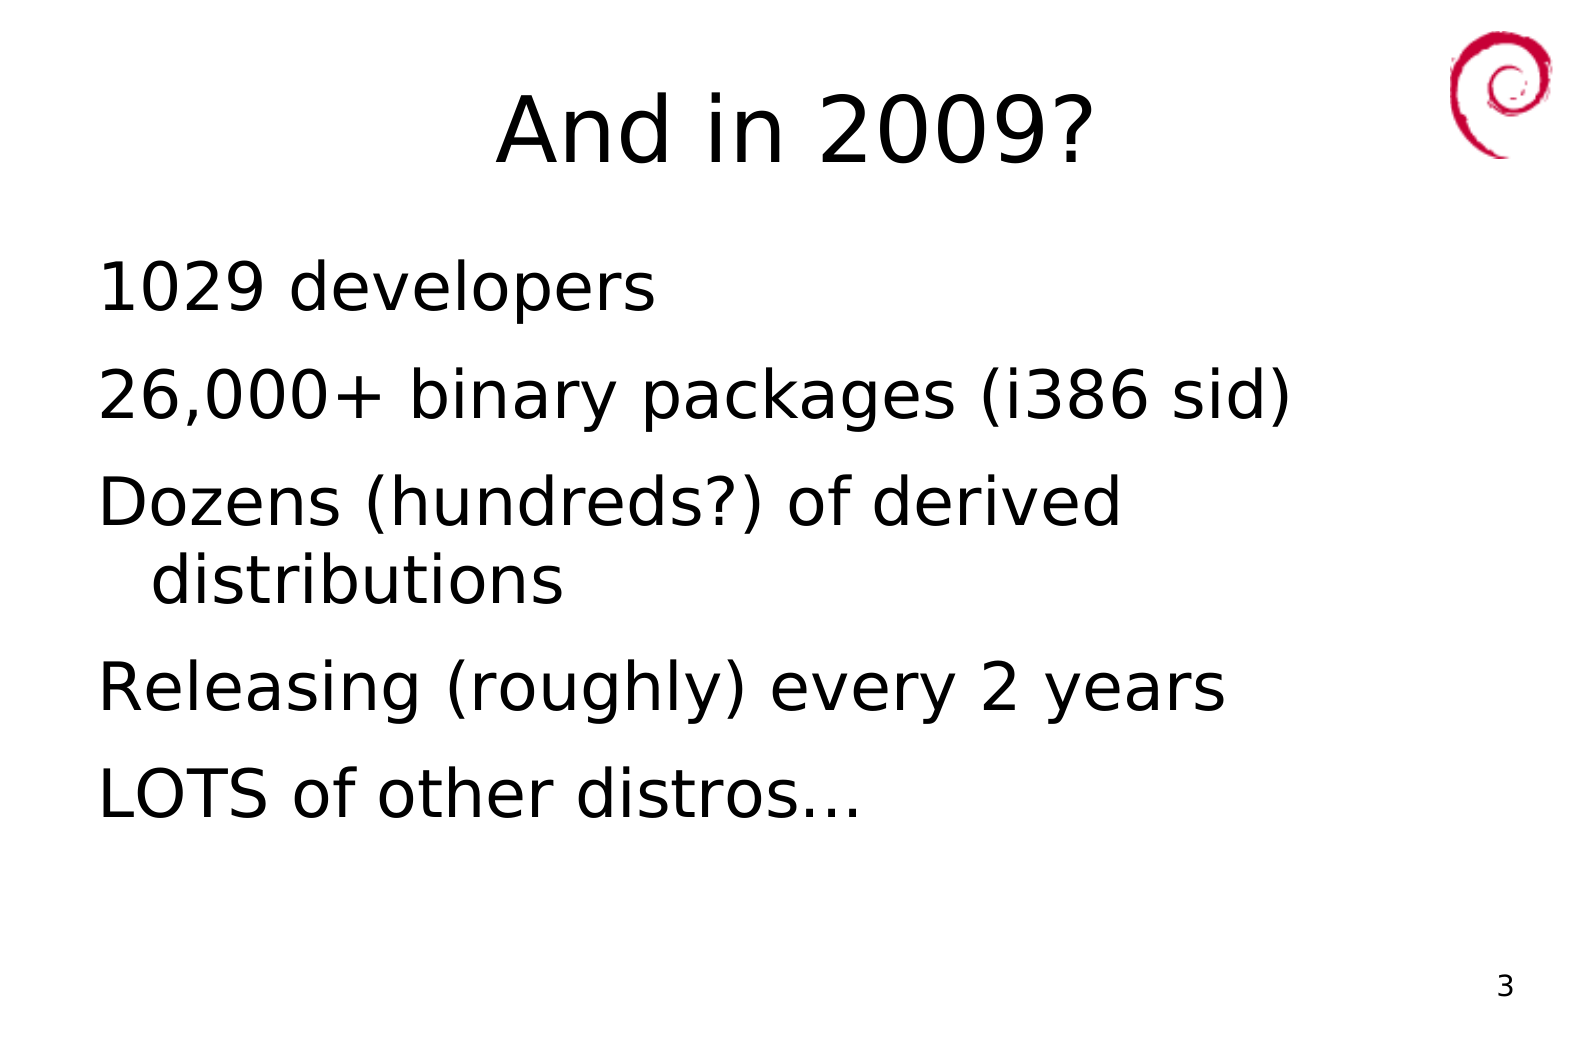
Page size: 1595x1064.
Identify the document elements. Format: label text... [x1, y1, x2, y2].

title And in 2009? [79, 42, 1515, 221]
picture [1450, 31, 1555, 159]
list 1029 developers 26,000+ binary packages (i386 sid) Dozens (hundreds?) of derived distributions Releasing (roughly) every 2 years LOTS of other distros... [79, 248, 1515, 951]
